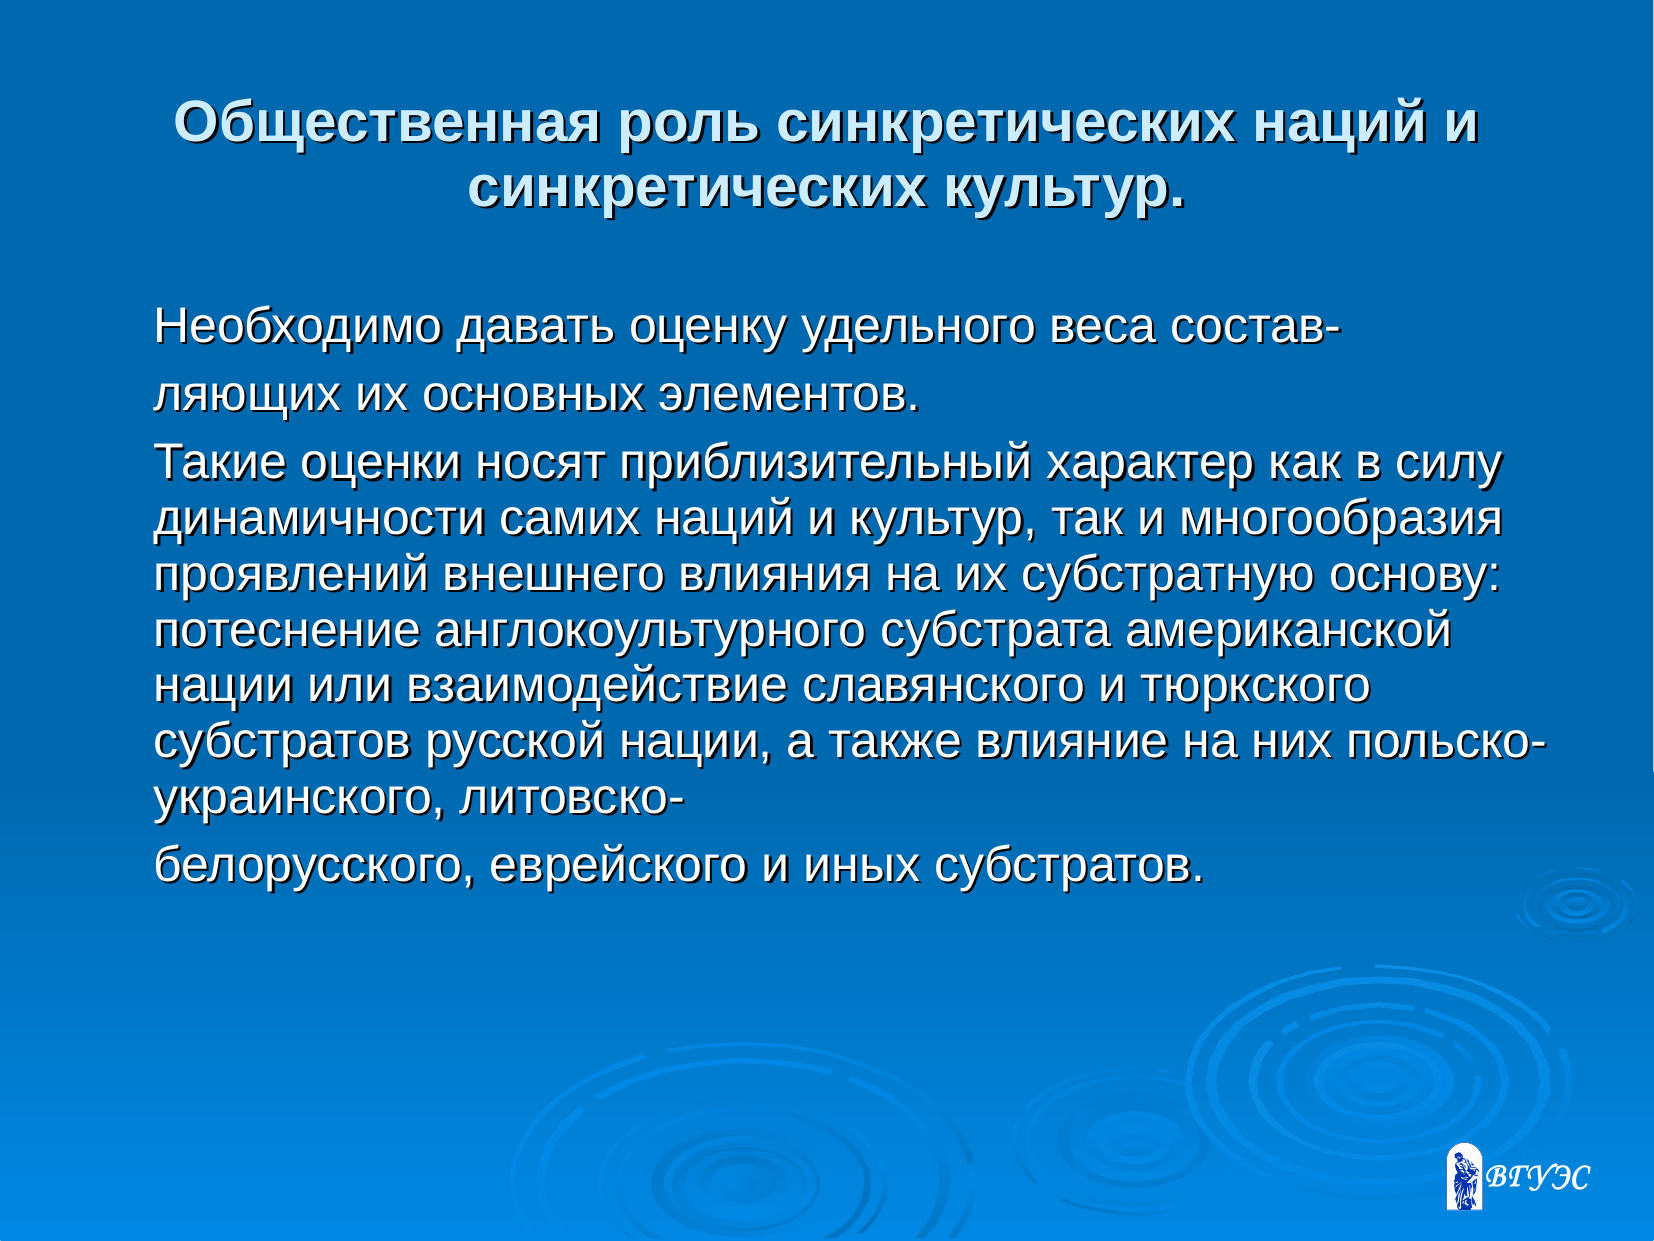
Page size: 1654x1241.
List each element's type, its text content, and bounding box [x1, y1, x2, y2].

picture [1446, 1142, 1592, 1211]
list Необходимо давать оценку удельного веса состав- ляющих их основных элементов. Такие оценки носят приблизительный характер как в силу динамичности самих наций и культур, так и многообразия проявлений внешнего влияния на их субстратную основу: потеснение англокоультурного субстрата американской нации или взаимодействие славянского и тюркского субстратов русской нации, а также влияние на них польско-украинского, литовско- белорусского, еврейского и иных субстратов. [82, 289, 1571, 1108]
title Общественная роль синкретических наций и синкретических культур. [82, 50, 1571, 257]
